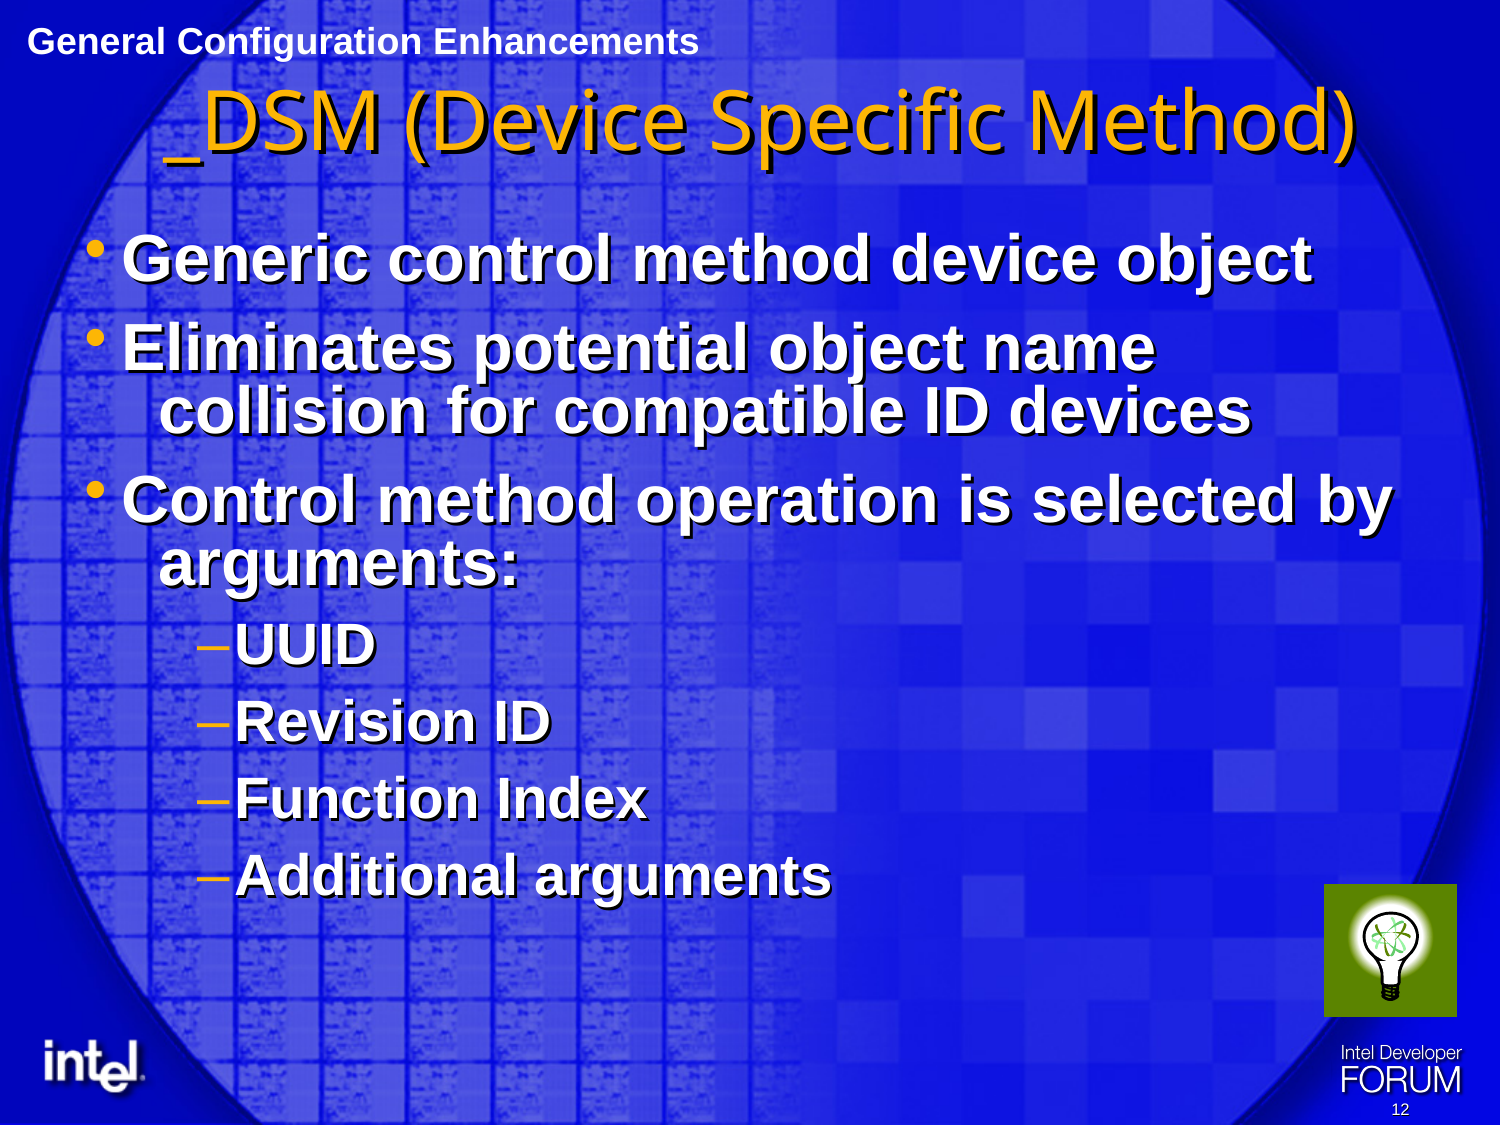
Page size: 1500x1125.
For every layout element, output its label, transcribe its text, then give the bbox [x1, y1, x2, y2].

text_box General Configuration Enhancements [12, 12, 719, 71]
picture [0, 0, 1500, 1125]
